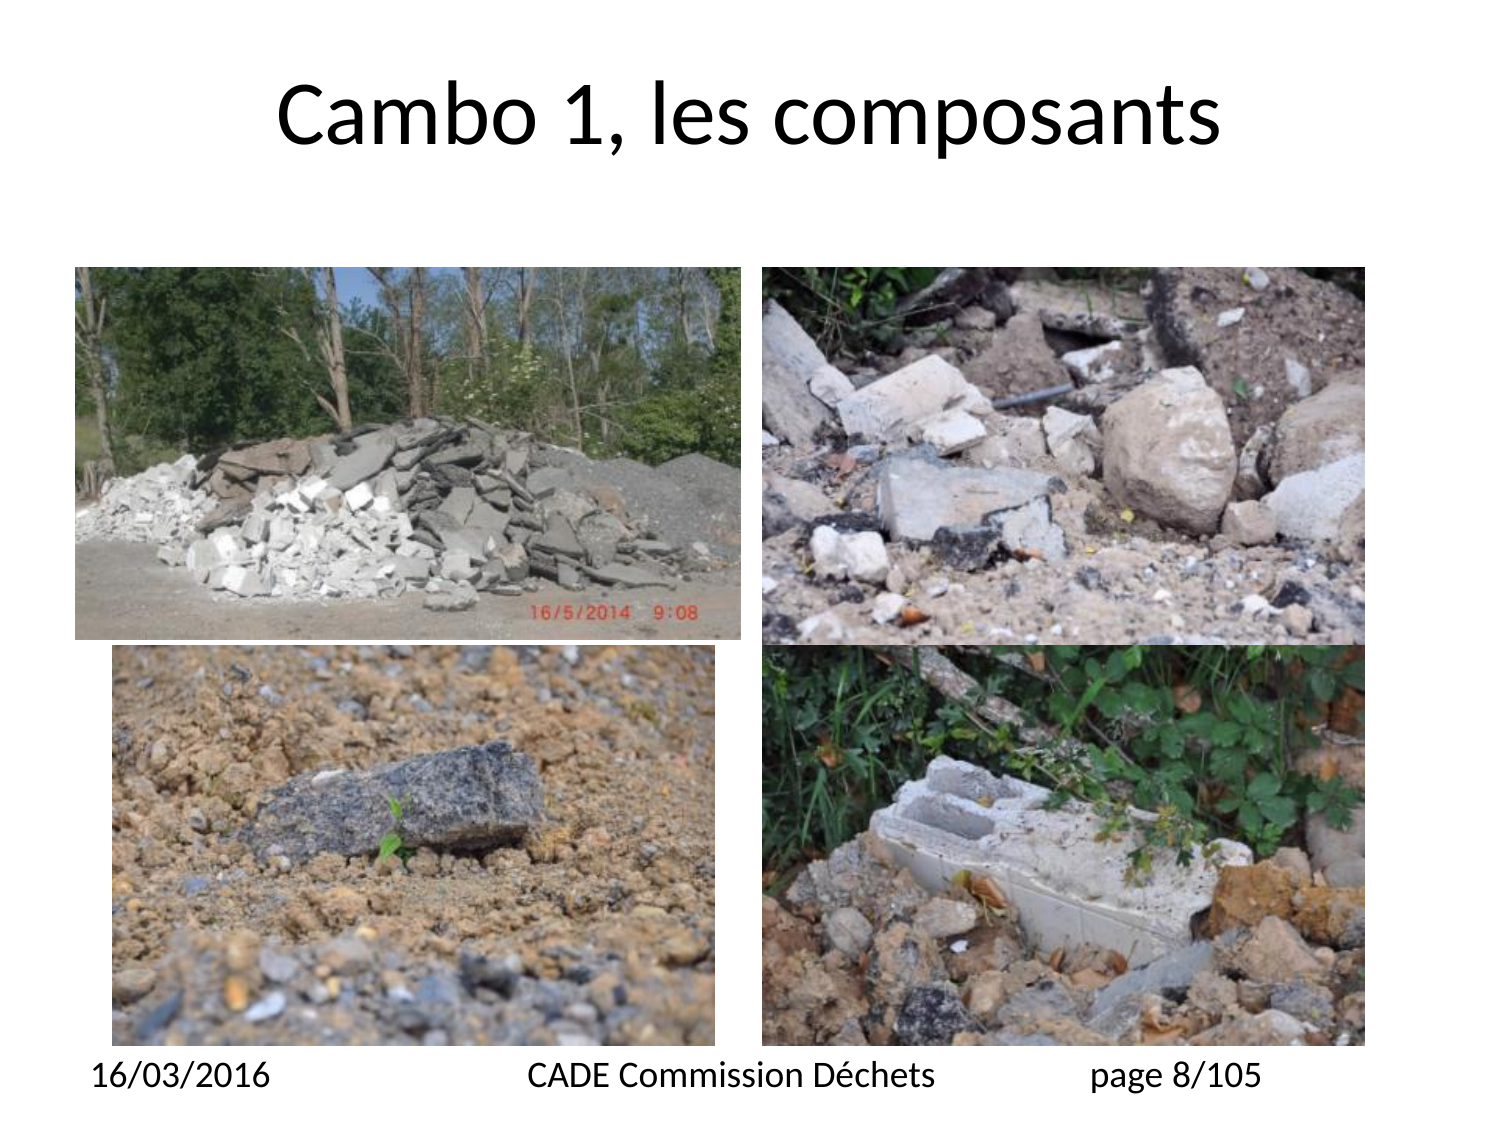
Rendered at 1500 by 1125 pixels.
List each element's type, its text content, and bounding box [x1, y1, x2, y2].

footer CADE Commission Déchets [512, 1042, 988, 1103]
picture [75, 267, 741, 640]
slide_number page <numéro>/105 [1074, 1042, 1425, 1103]
picture [112, 645, 715, 1046]
slide_number 16/03/2016 [75, 1042, 425, 1103]
picture [762, 267, 1365, 1046]
title Cambo 1, les composants [75, 45, 1425, 233]
